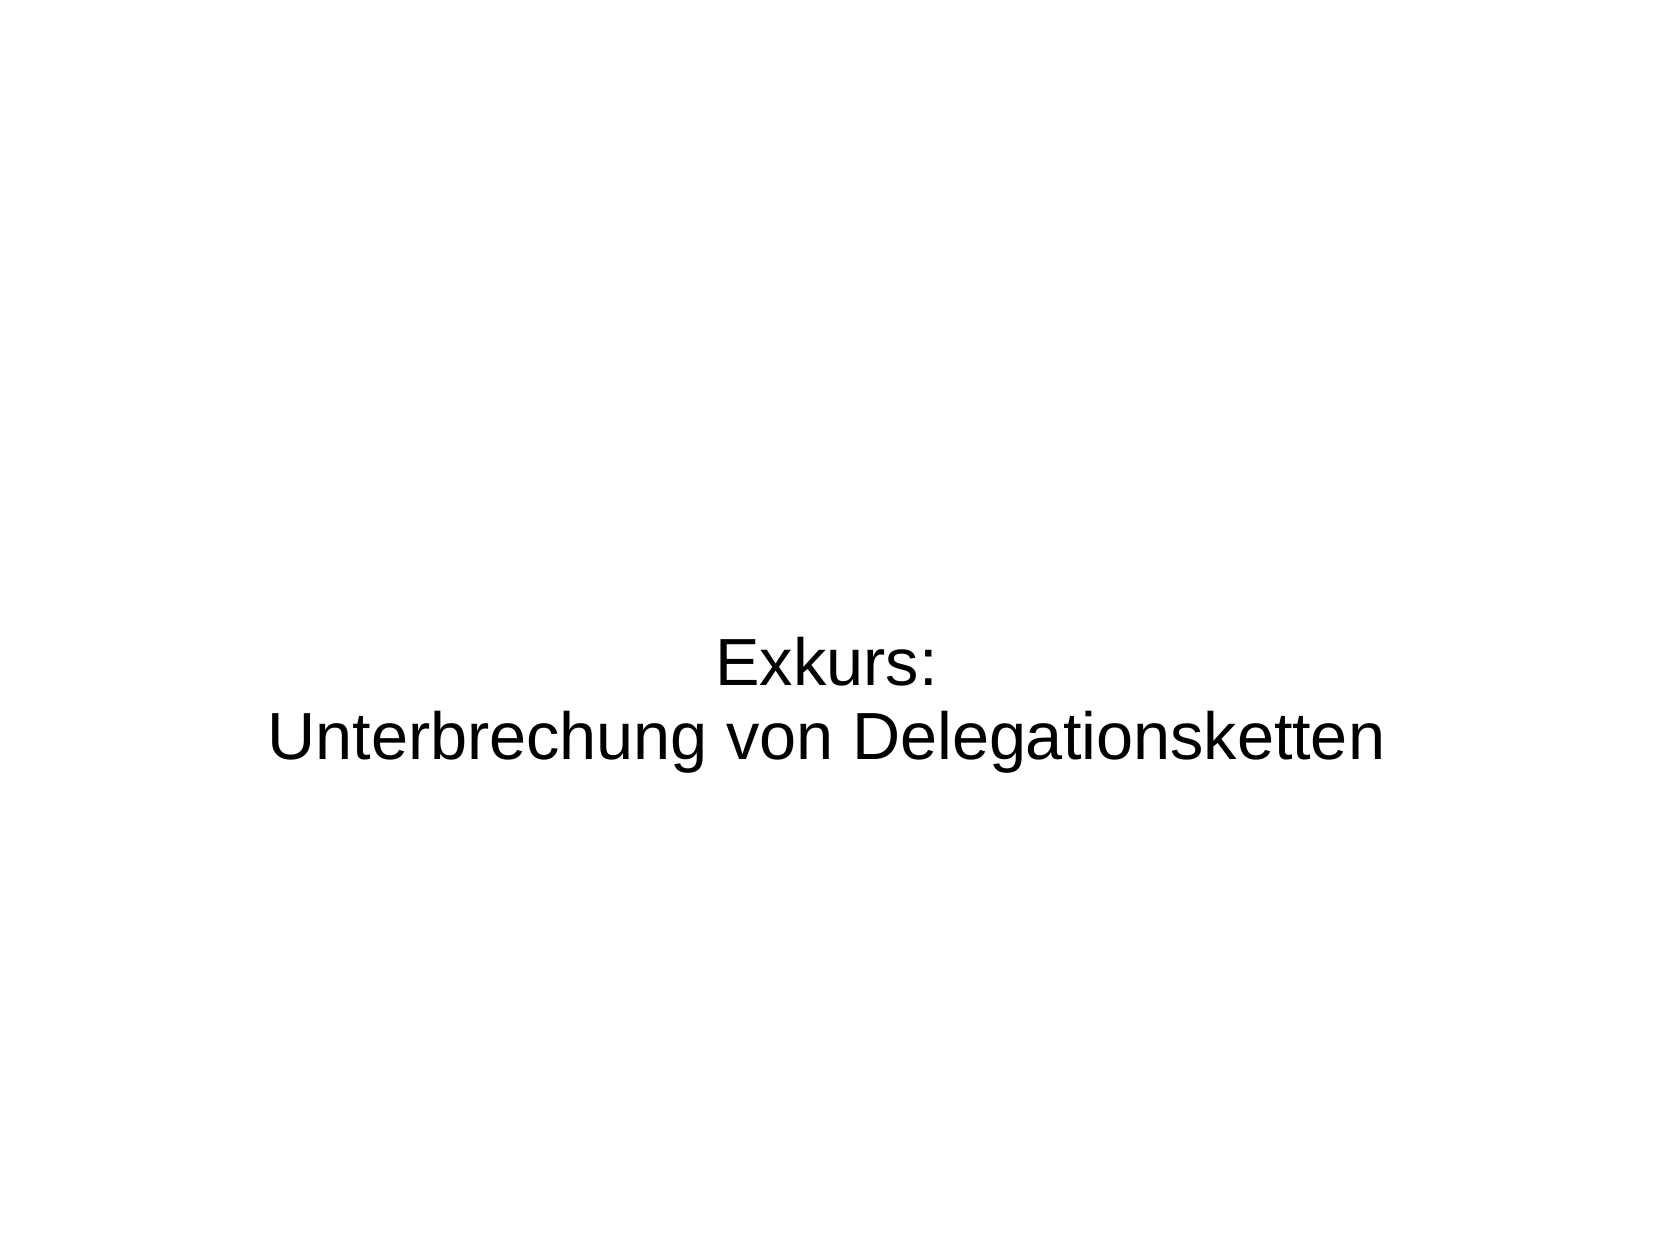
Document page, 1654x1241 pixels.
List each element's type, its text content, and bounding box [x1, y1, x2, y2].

text_box Exkurs: Unterbrechung von Delegationsketten [82, 297, 1571, 1102]
